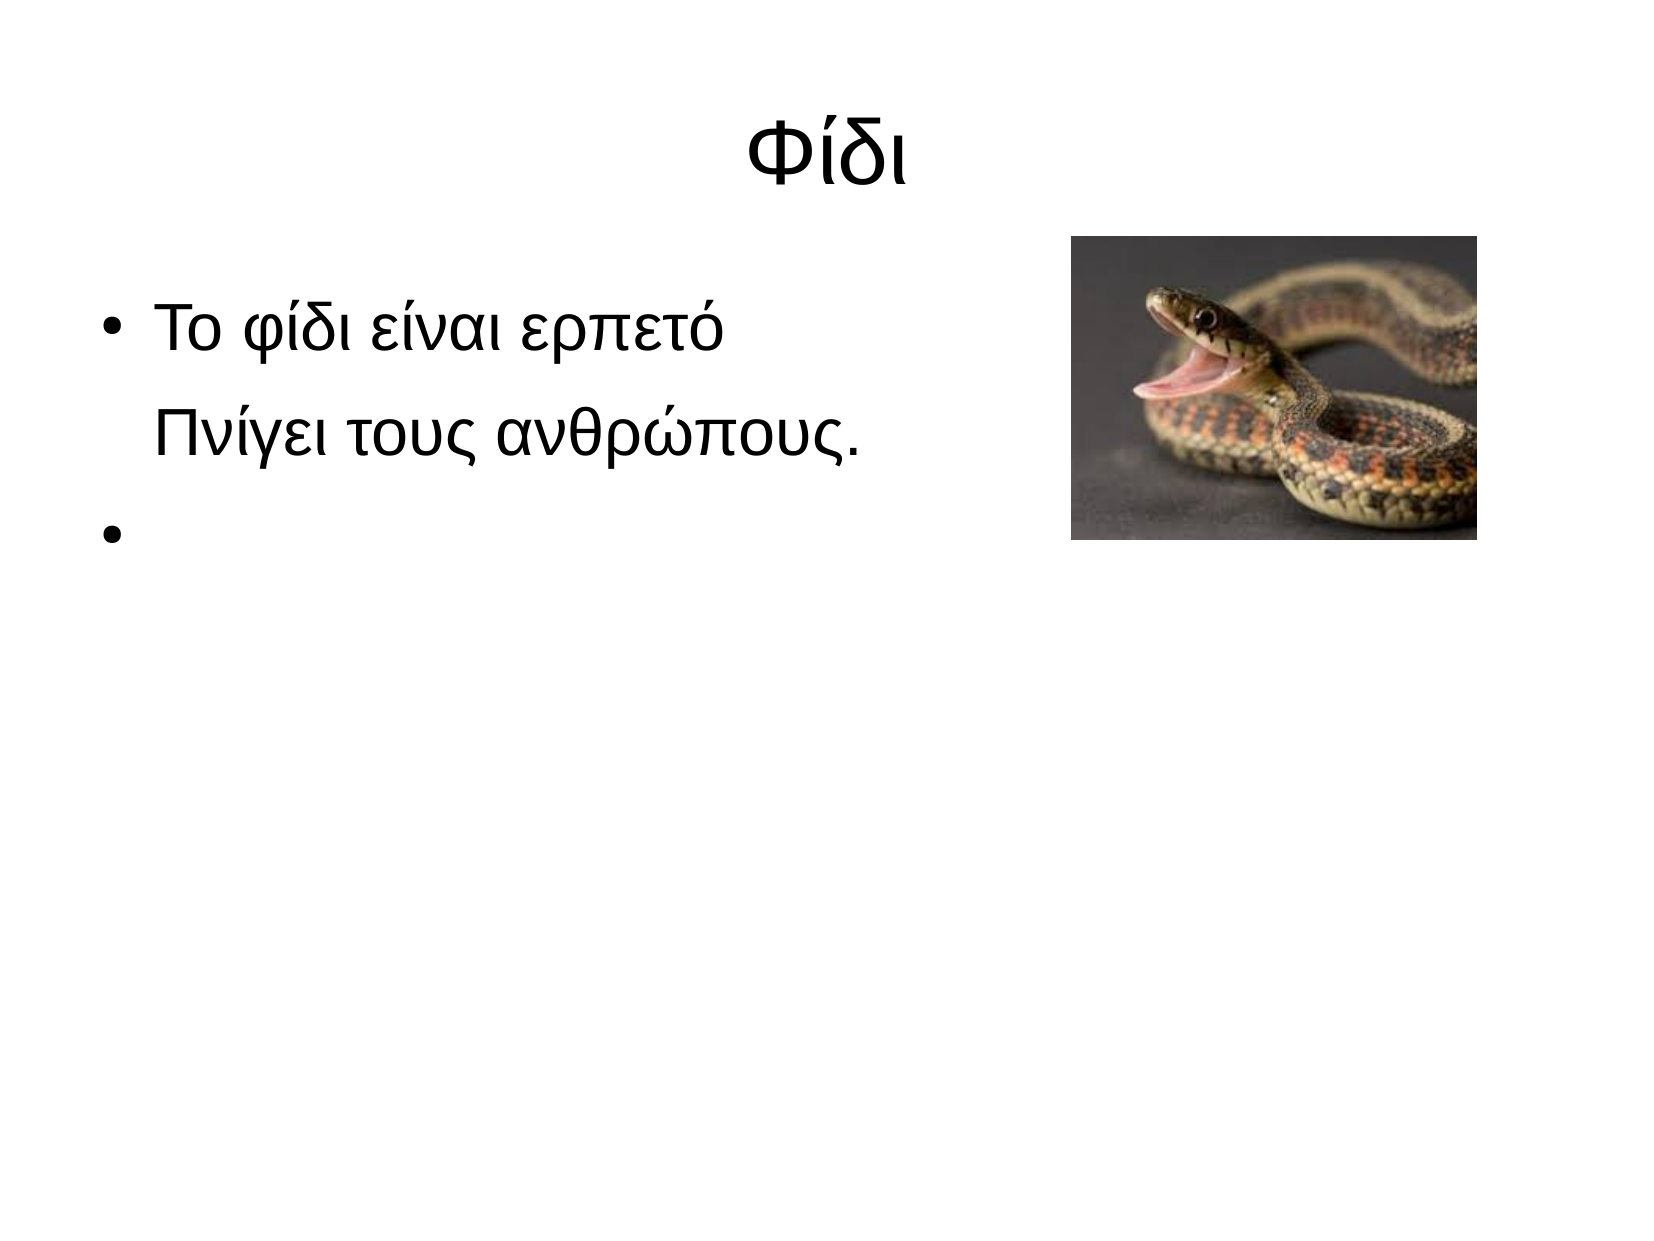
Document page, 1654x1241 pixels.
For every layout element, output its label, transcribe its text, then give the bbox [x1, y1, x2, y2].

title Φίδι [82, 49, 1571, 257]
list Το φίδι είναι ερπετό Πνίγει τους ανθρώπους. [82, 290, 1571, 1109]
picture [1071, 236, 1477, 540]
